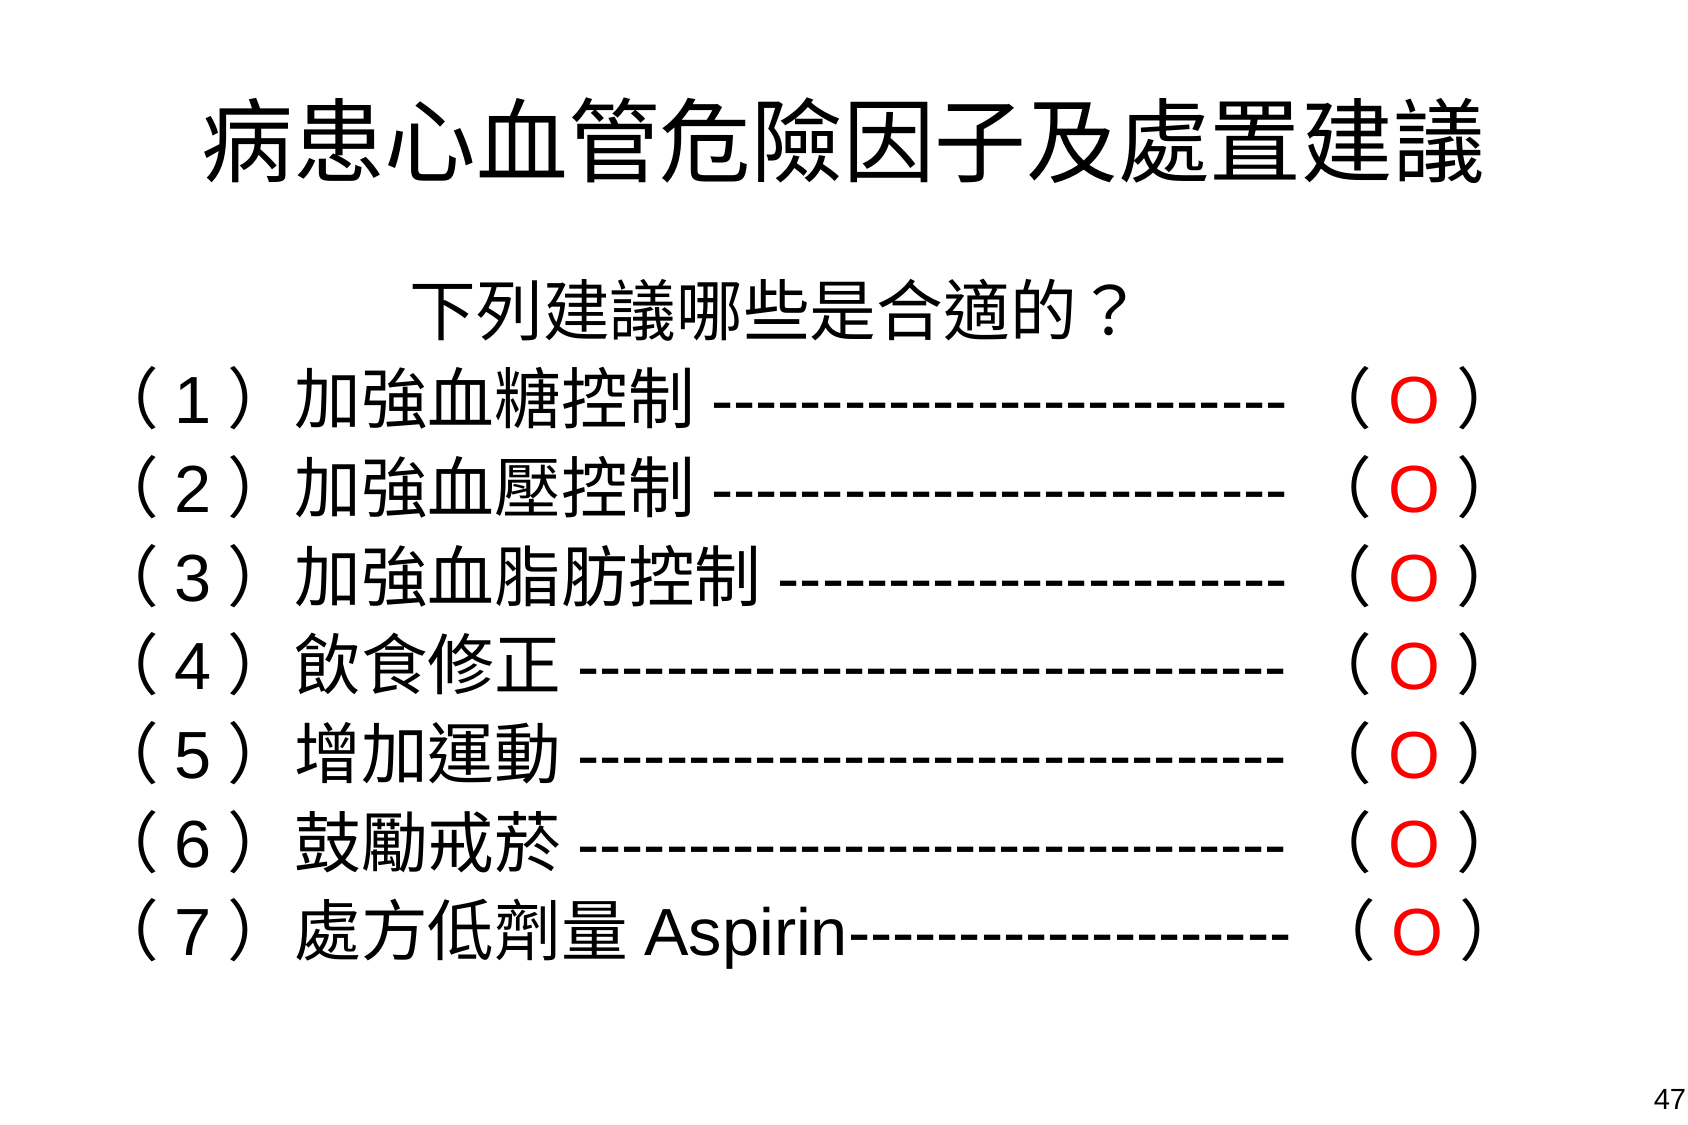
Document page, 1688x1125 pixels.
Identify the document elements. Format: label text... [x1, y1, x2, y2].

list 下列建議哪些是合適的？ （1）加強血糖控制--------------------------（O） （2）加強血壓控制--------------------------（O） （3）加強血脂肪控制-----------------------（O） （4）飲食修正--------------------------------（O） （5）增加運動--------------------------------（O） （6）鼓勵戒菸--------------------------------（O） （7）處方低劑量Aspirin--------------------（O） [84, 262, 1604, 1005]
title 病患心血管危險因子及處置建議 [84, 45, 1604, 233]
